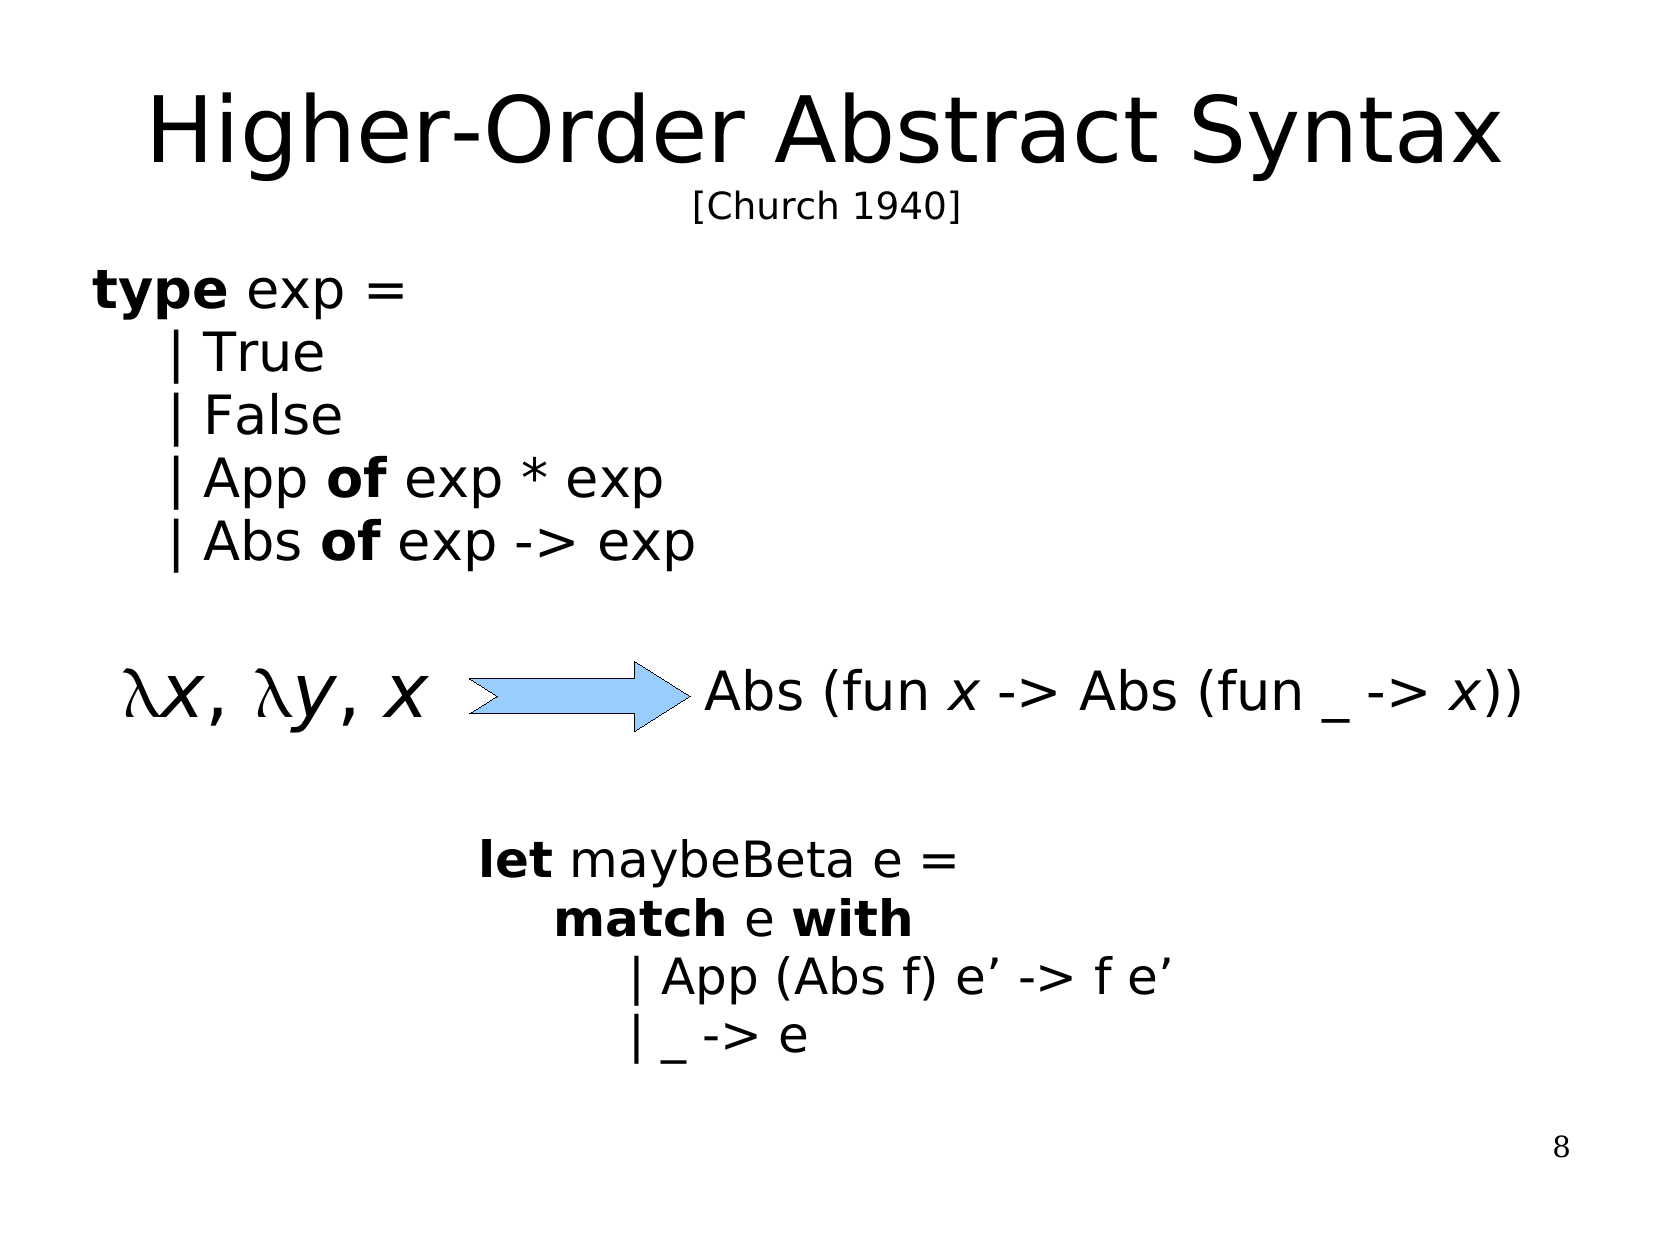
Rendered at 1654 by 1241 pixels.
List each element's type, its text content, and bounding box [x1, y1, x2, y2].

text_box [469, 661, 690, 732]
text_box x, y, x [105, 640, 470, 743]
title Higher-Order Abstract Syntax [Church 1940] [82, 56, 1571, 250]
text_box Abs (fun x -> Abs (fun _ -> x)) [690, 653, 1540, 732]
text_box type exp = | True | False | App of exp * exp | Abs of exp -> exp [77, 250, 1636, 581]
text_box let maybeBeta e = match e with | App (Abs f) e’ -> f e’ | _ -> e [463, 823, 1190, 1072]
